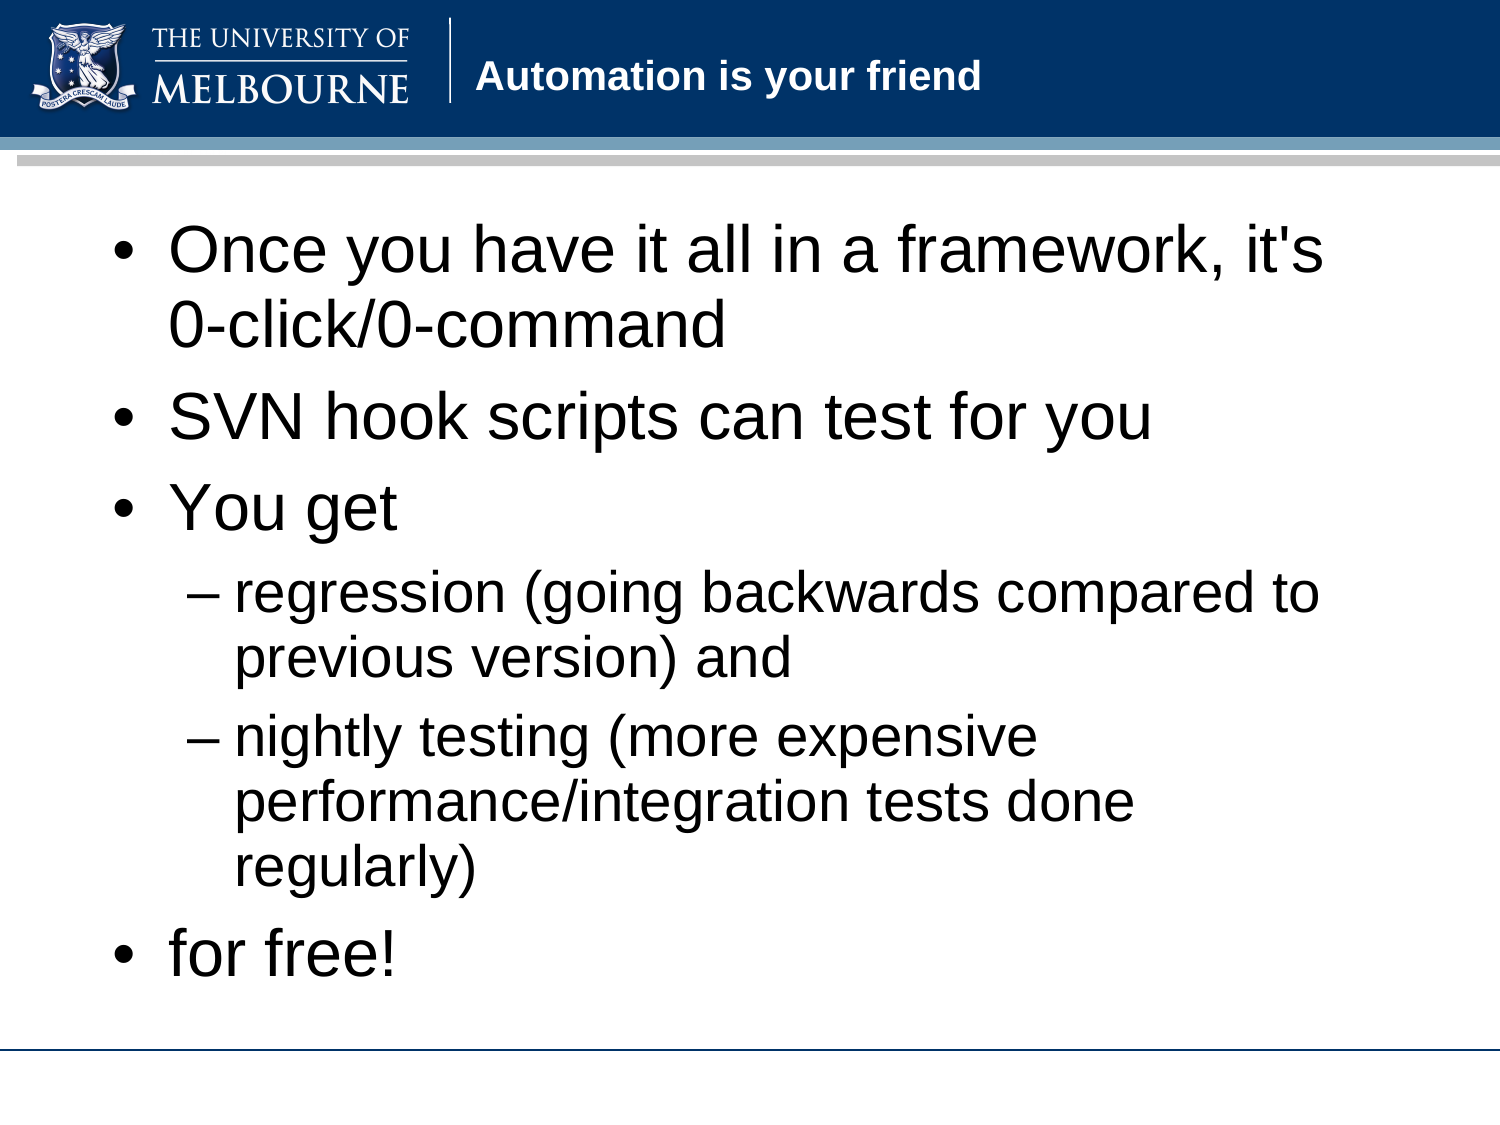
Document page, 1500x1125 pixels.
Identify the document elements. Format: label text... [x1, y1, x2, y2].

list Once you have it all in a framework, it's 0-click/0-command SVN hook scripts can test for you You get regression (going backwards compared to previous version) and nightly testing (more expensive performance/integration tests done regularly) for free! [112, 212, 1388, 1001]
picture [24, 17, 413, 119]
picture [87, 150, 229, 155]
title Automation is your friend [474, 19, 1450, 133]
